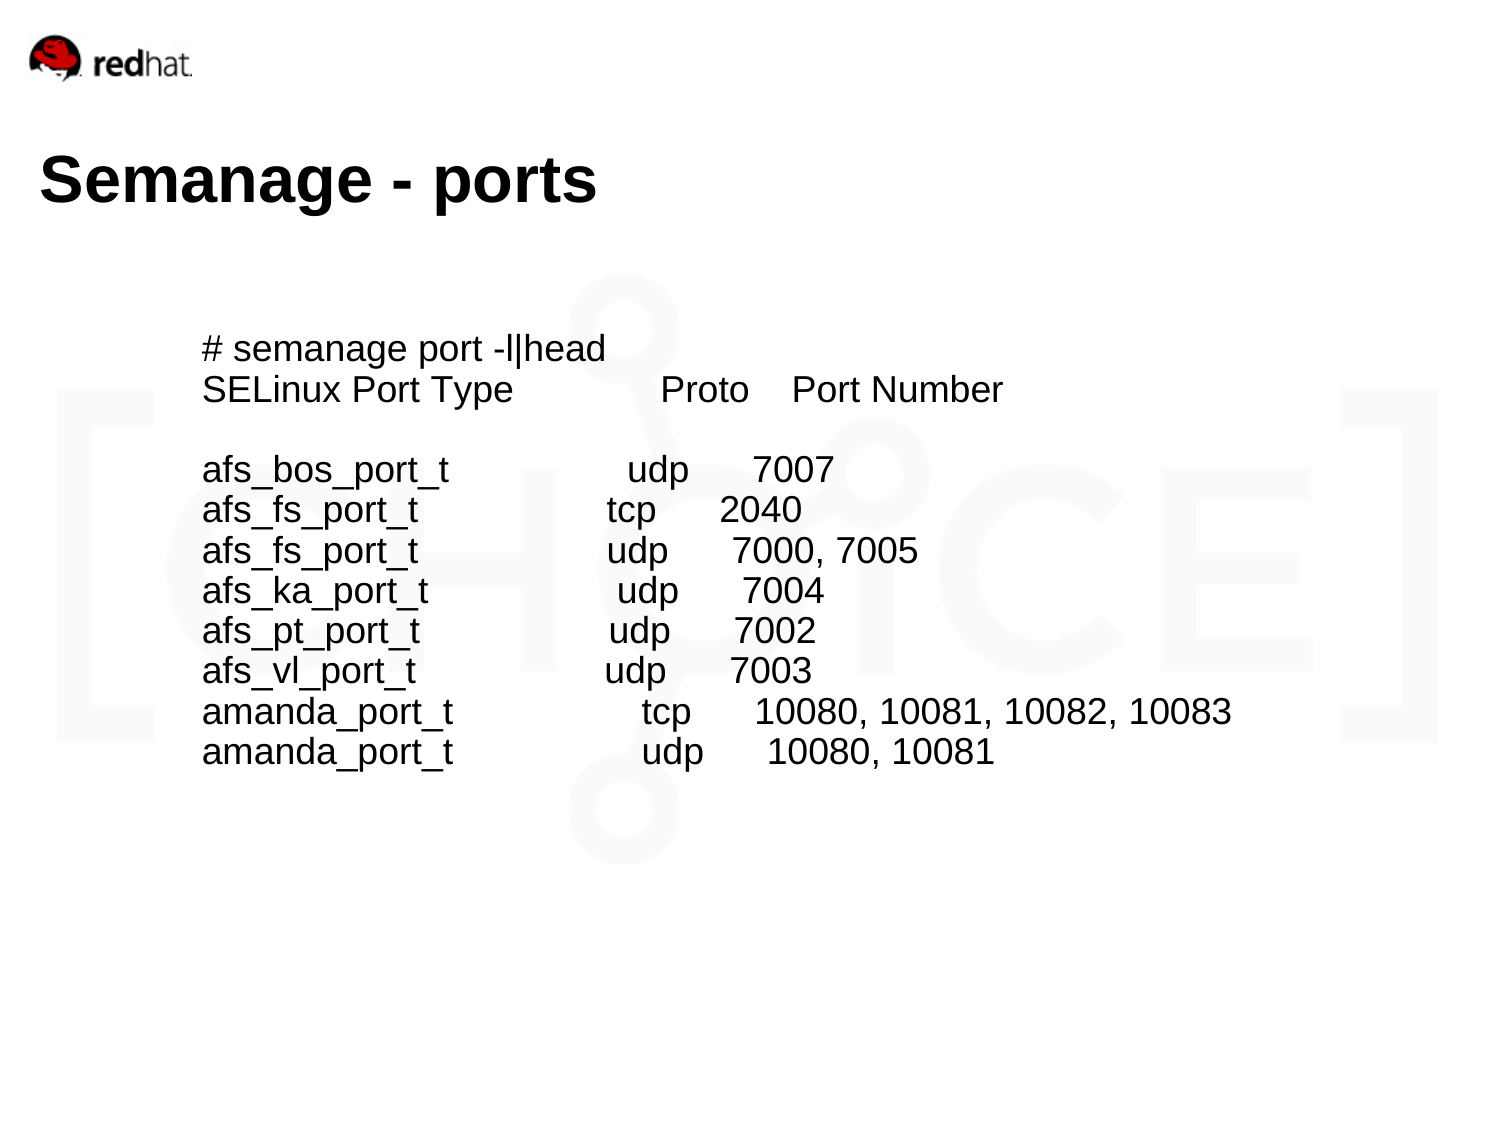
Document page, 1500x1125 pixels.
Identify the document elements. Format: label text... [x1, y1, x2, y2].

title Semanage - ports [25, 82, 1378, 225]
picture [28, 33, 192, 82]
text_box # semanage port -l|head SELinux Port Type Proto Port Number afs_bos_port_t udp 7007 afs_fs_port_t tcp 2040 afs_fs_port_t udp 7000, 7005 afs_ka_port_t udp 7004 afs_pt_port_t udp 7002 afs_vl_port_t udp 7003 amanda_port_t tcp 10080, 10081, 10082, 10083 amanda_port_t udp 10080, 10081 [201, 329, 1234, 921]
picture [57, 274, 1438, 864]
